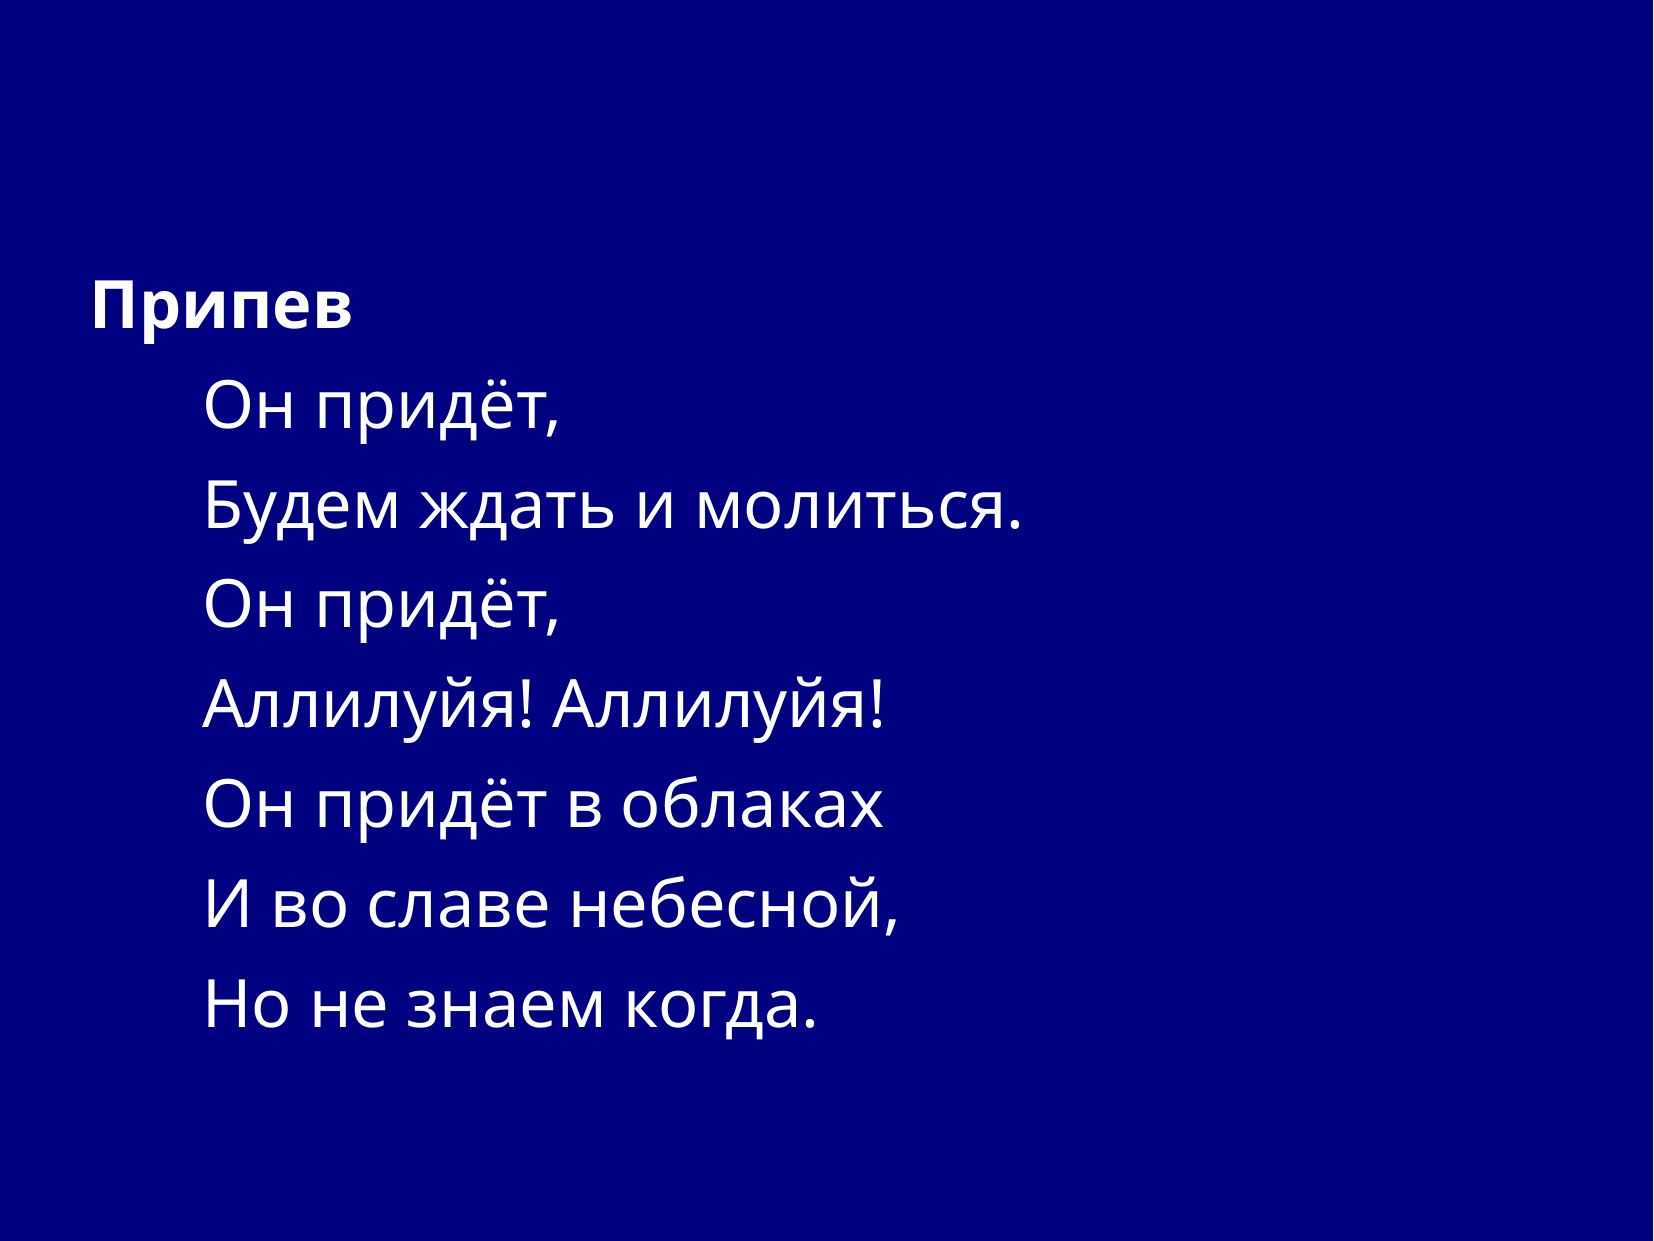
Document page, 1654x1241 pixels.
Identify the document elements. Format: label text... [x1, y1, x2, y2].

text_box Припев Он придёт, Будем ждать и молиться. Он придёт, Аллилуйя! Аллилуйя! Он придёт в облаках И во славе небесной, Но не знаем когда. [75, 150, 1576, 1163]
